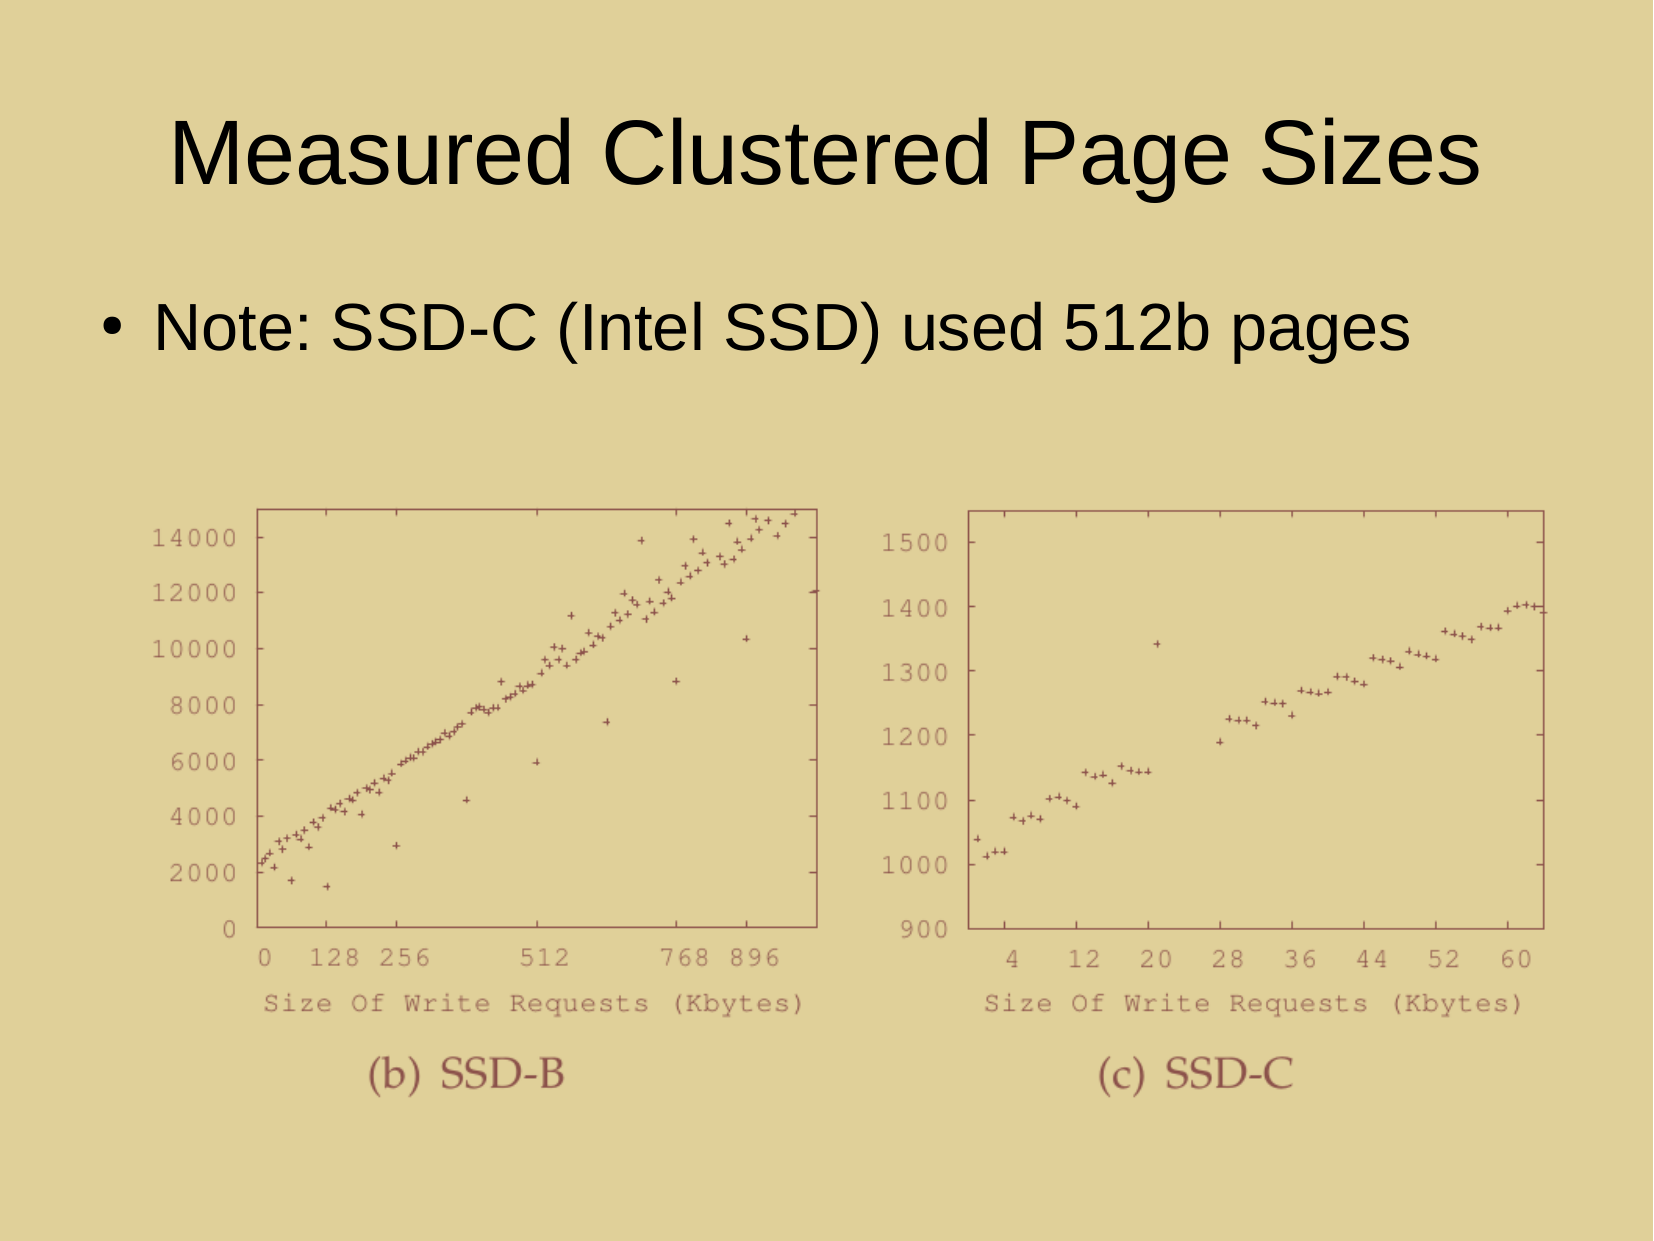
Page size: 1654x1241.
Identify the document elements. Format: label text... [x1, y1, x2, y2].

list Note: SSD-C (Intel SSD) used 512b pages [82, 290, 1571, 1109]
picture [149, 487, 1562, 1099]
title Measured Clustered Page Sizes [82, 49, 1571, 257]
